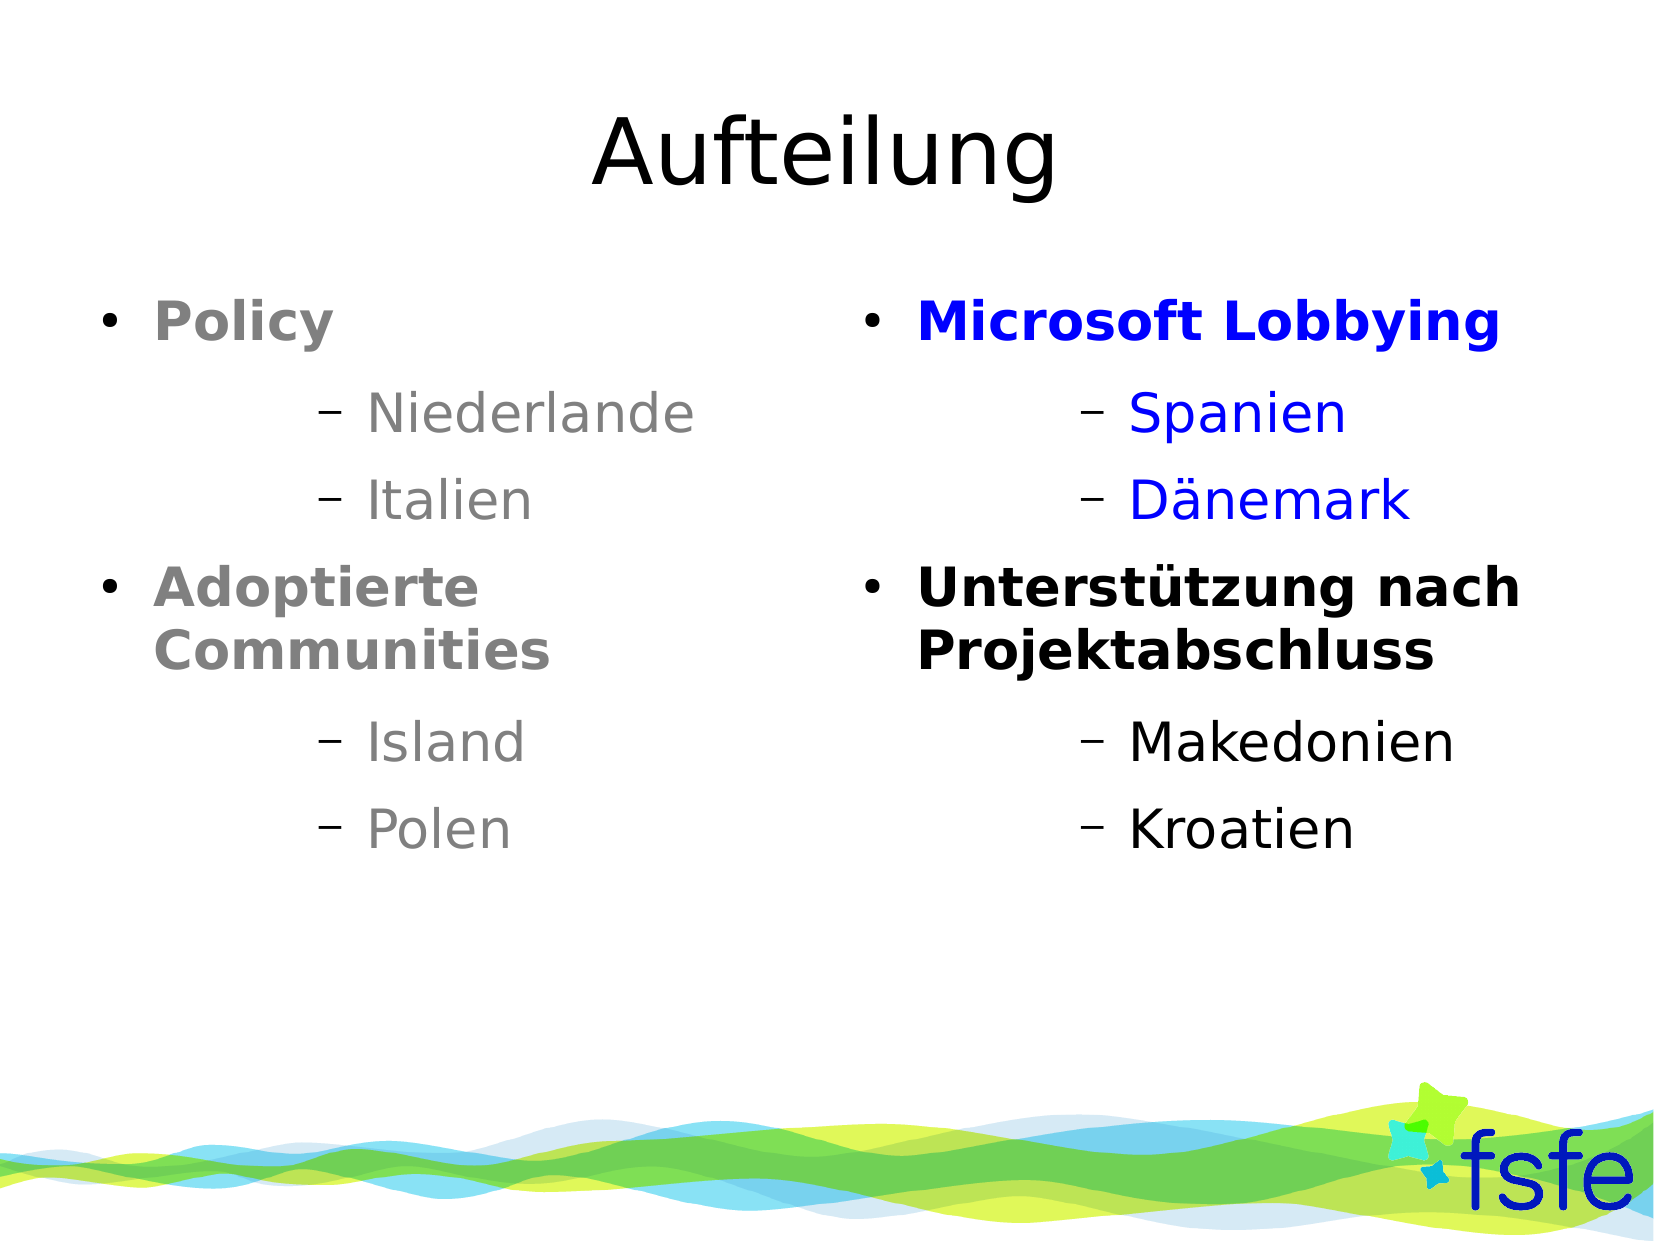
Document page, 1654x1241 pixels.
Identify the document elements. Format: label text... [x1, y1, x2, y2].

picture [0, 1081, 1654, 1241]
list Microsoft Lobbying Spanien Dänemark Unterstützung nach Projektabschluss Makedonien Kroatien [845, 290, 1572, 1010]
list Policy Niederlande Italien Adoptierte Communities Island Polen [82, 290, 809, 1010]
title Aufteilung [82, 49, 1571, 257]
